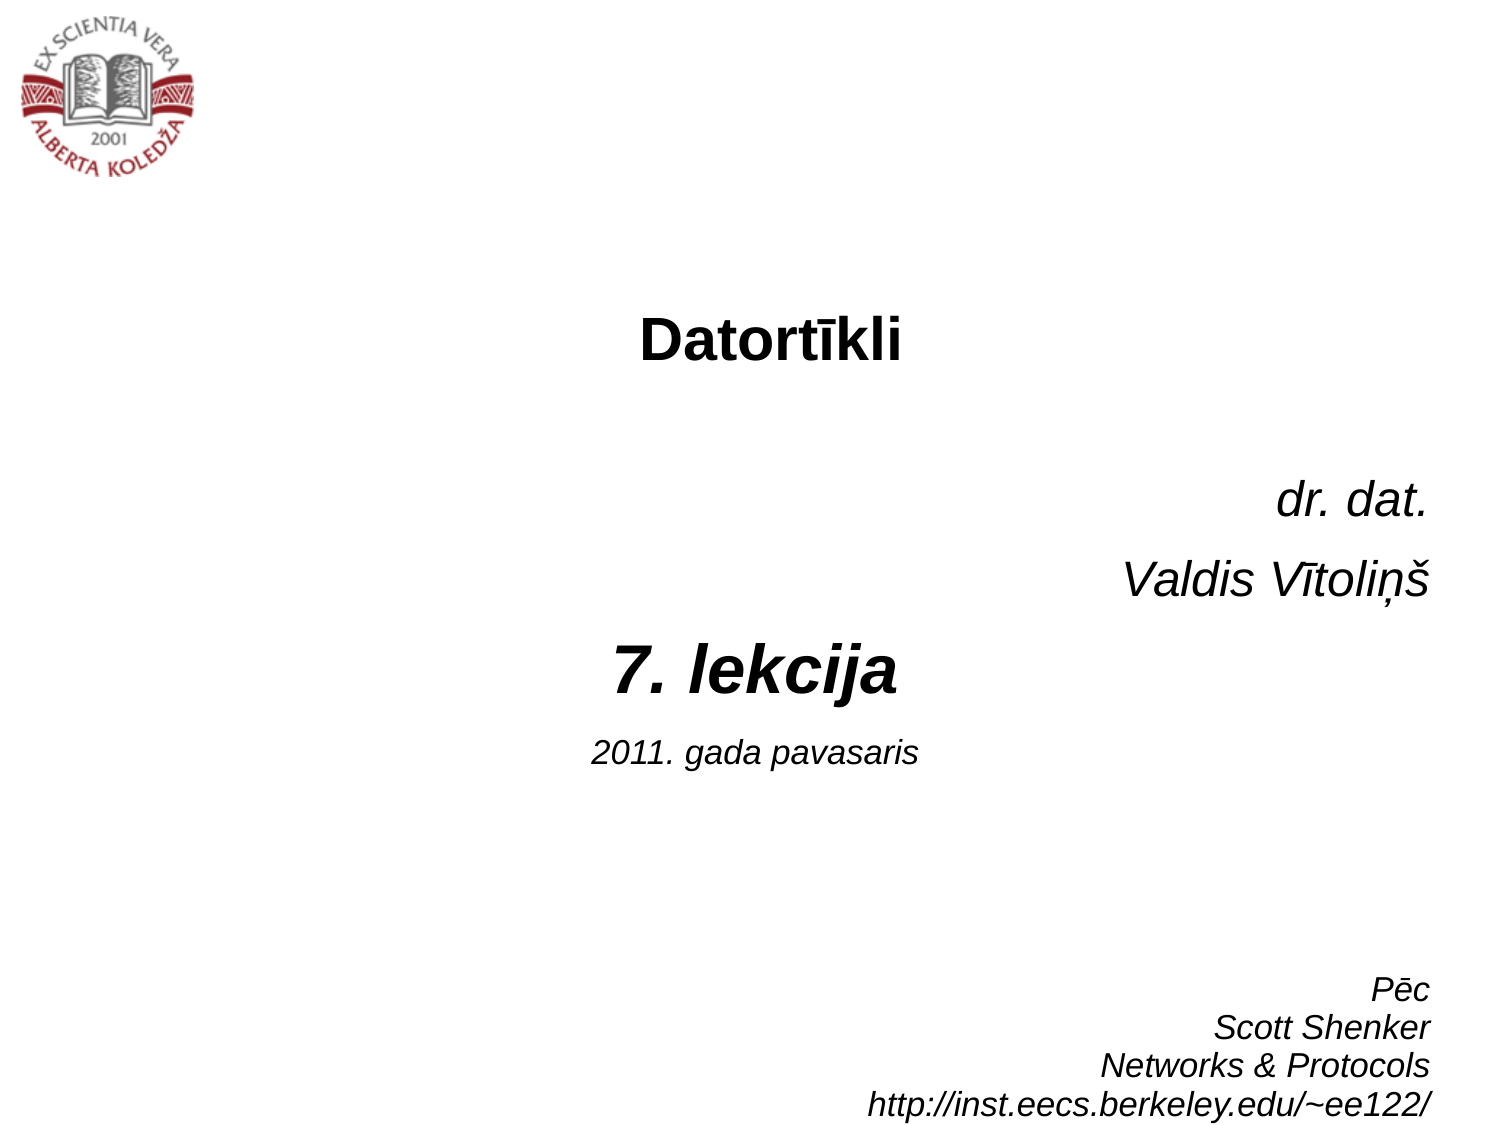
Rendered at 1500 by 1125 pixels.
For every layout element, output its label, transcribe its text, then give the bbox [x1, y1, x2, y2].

picture [21, 16, 194, 177]
list dr. dat. Valdis Vītoliņš 7. lekcija 2011. gada pavasaris Pēc Scott Shenker Networks & Protocols http://inst.eecs.berkeley.edu/~ee122/ [80, 384, 1431, 1125]
title Datortīkli [187, 283, 1356, 384]
